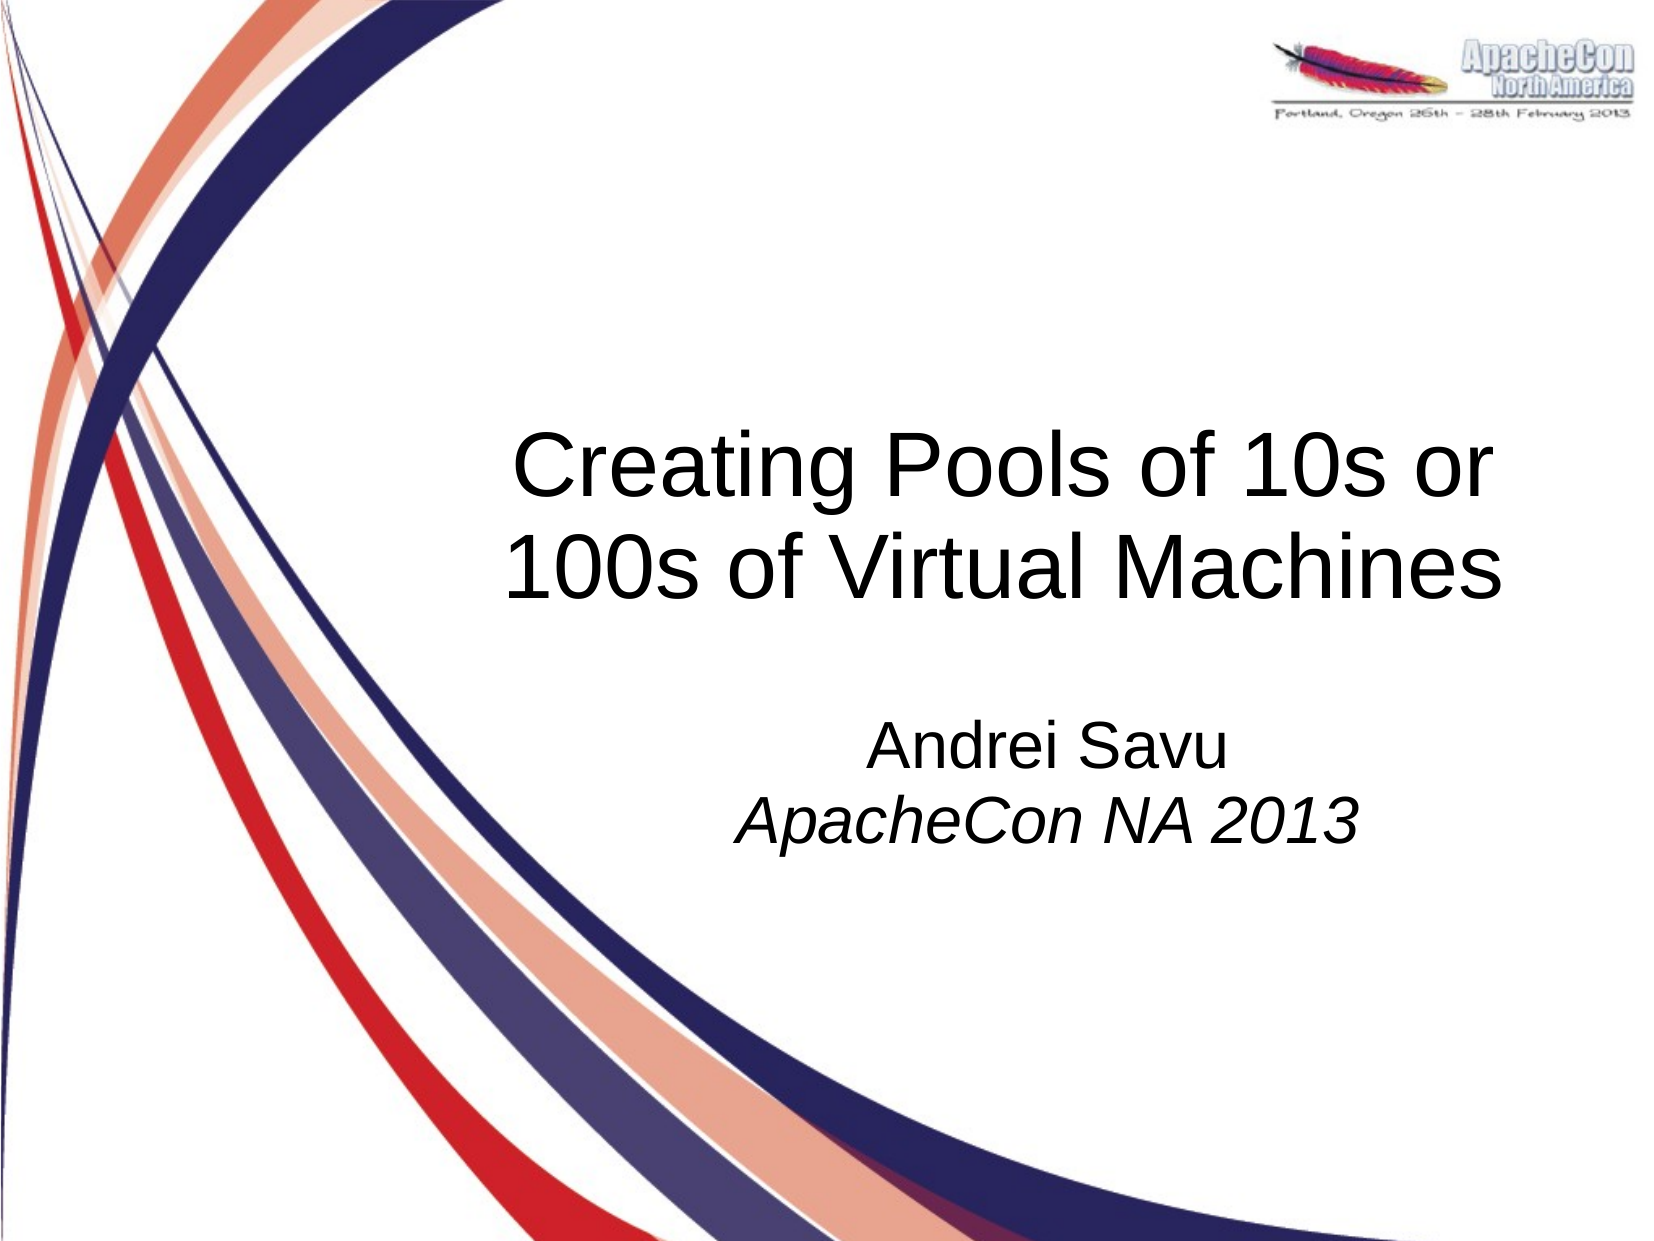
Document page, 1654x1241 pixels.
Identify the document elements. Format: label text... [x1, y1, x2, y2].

subtitle Andrei Savu ApacheCon NA 2013 [561, 708, 1536, 858]
title Creating Pools of 10s or 100s of Virtual Machines [413, 413, 1595, 619]
picture [0, 0, 1654, 1241]
